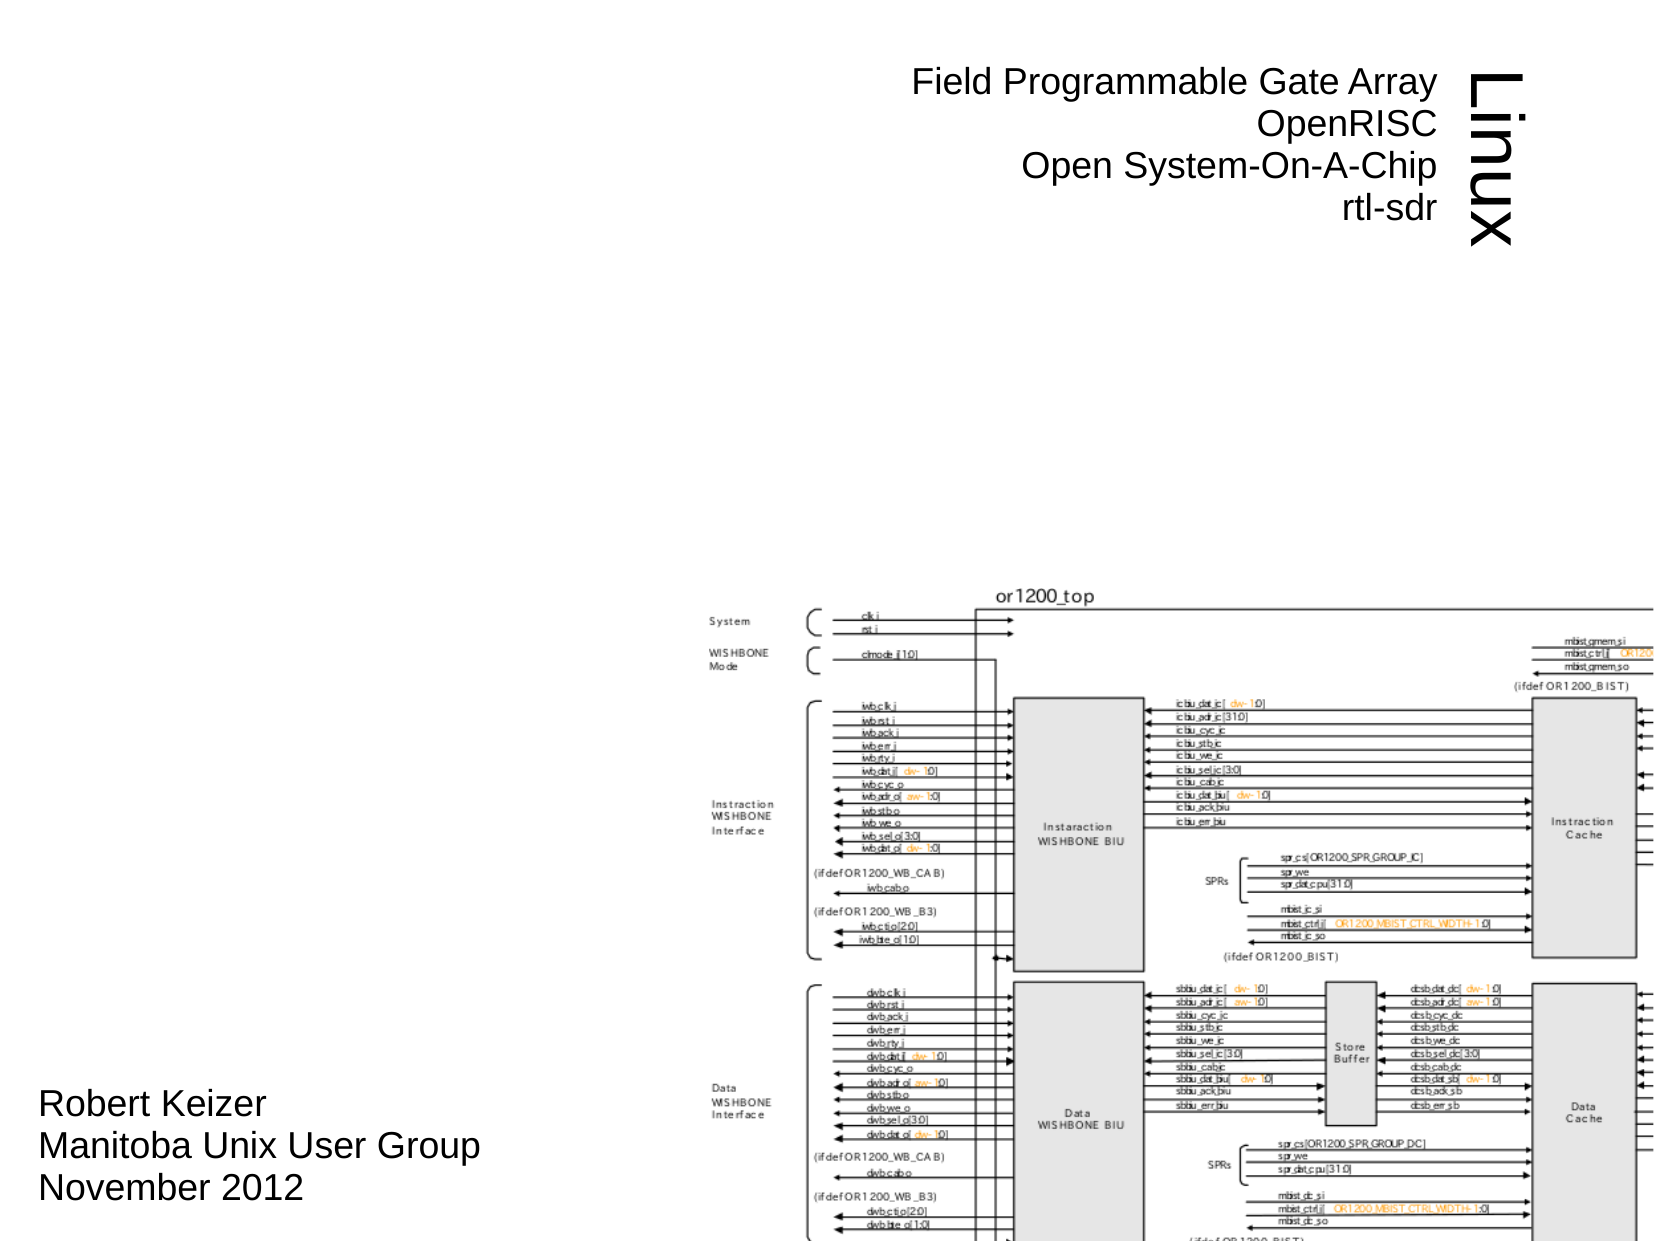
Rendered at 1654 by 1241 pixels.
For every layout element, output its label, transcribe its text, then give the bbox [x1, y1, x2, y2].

picture [708, 588, 1654, 1241]
text_box Linux [1448, 53, 1548, 263]
text_box Field Programmable Gate Array OpenRISC Open System-On-A-Chip rtl-sdr [896, 53, 1448, 237]
text_box Robert Keizer Manitoba Unix User Group November 2012 [23, 1074, 497, 1216]
